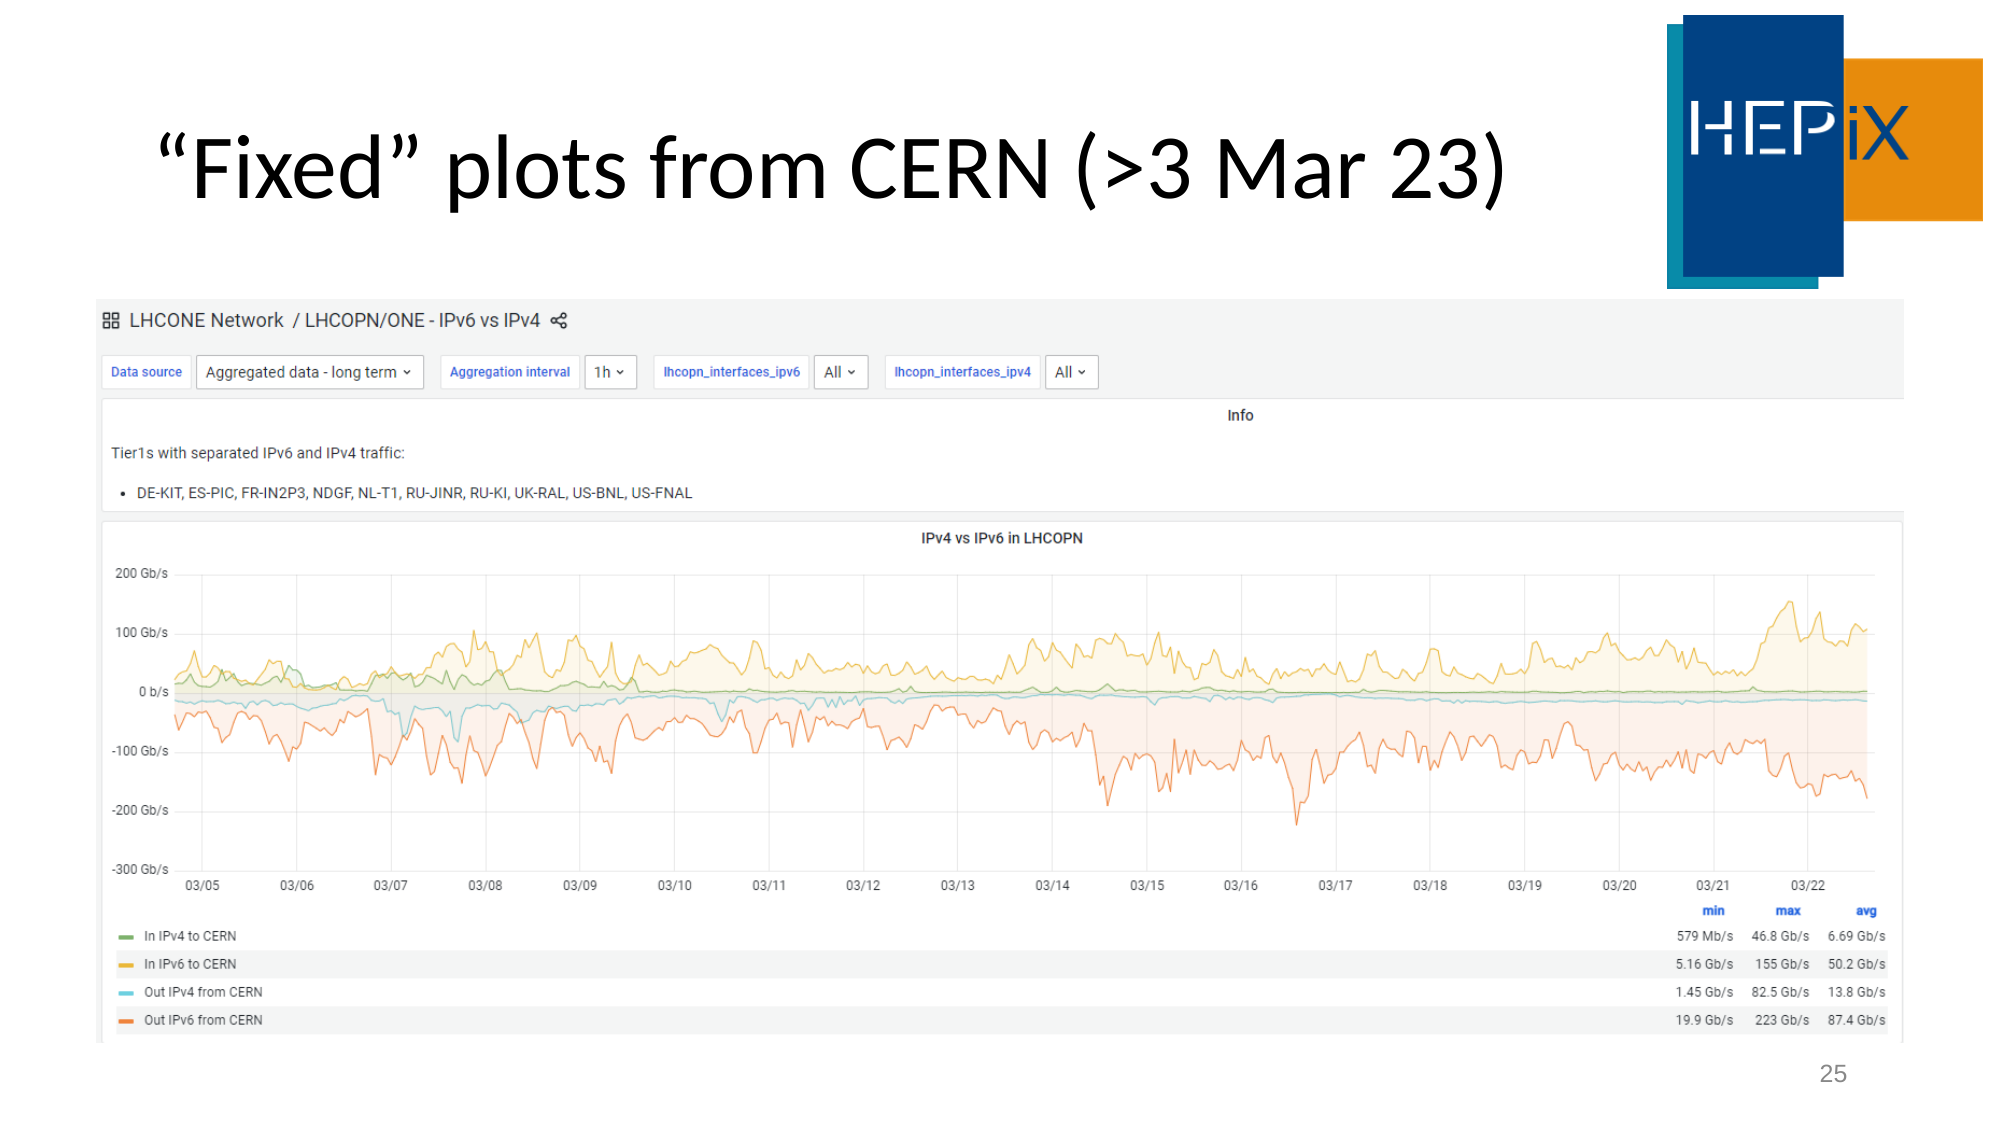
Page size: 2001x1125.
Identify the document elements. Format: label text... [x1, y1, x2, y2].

title “Fixed” plots from CERN (>3 Mar 23) [137, 59, 1863, 278]
picture [96, 299, 1904, 1043]
slide_number <number> [1412, 1043, 1863, 1103]
picture [1667, 15, 1983, 289]
